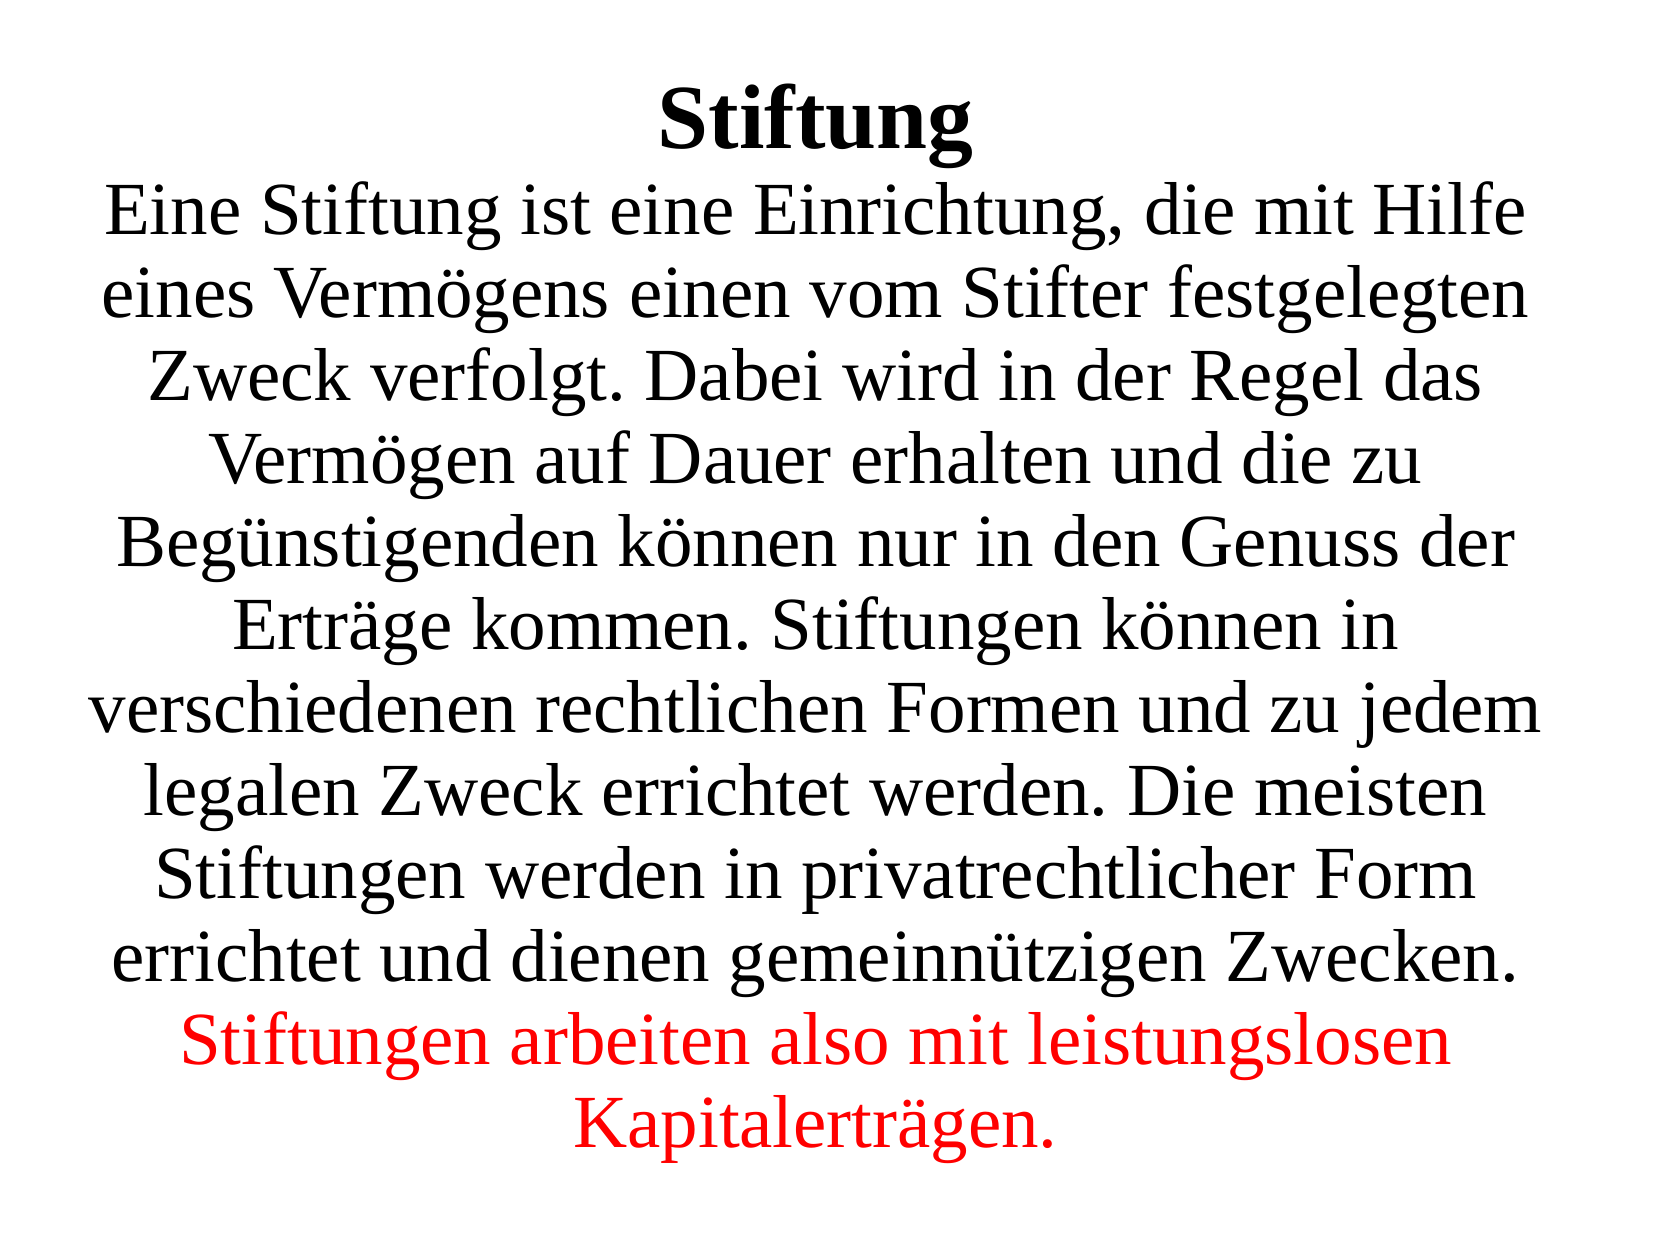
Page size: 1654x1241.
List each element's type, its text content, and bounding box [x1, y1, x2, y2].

text_box Stiftung Eine Stiftung ist eine Einrichtung, die mit Hilfe eines Vermögens einen vom Stifter festgelegten Zweck verfolgt. Dabei wird in der Regel das Vermögen auf Dauer erhalten und die zu Begünstigenden können nur in den Genuss der Erträge kommen. Stiftungen können in verschiedenen rechtlichen Formen und zu jedem legalen Zweck errichtet werden. Die meisten Stiftungen werden in privatrechtlicher Form errichtet und dienen gemeinnützigen Zwecken. Stiftungen arbeiten also mit leistungslosen Kapitalerträgen. [73, 59, 1580, 1172]
